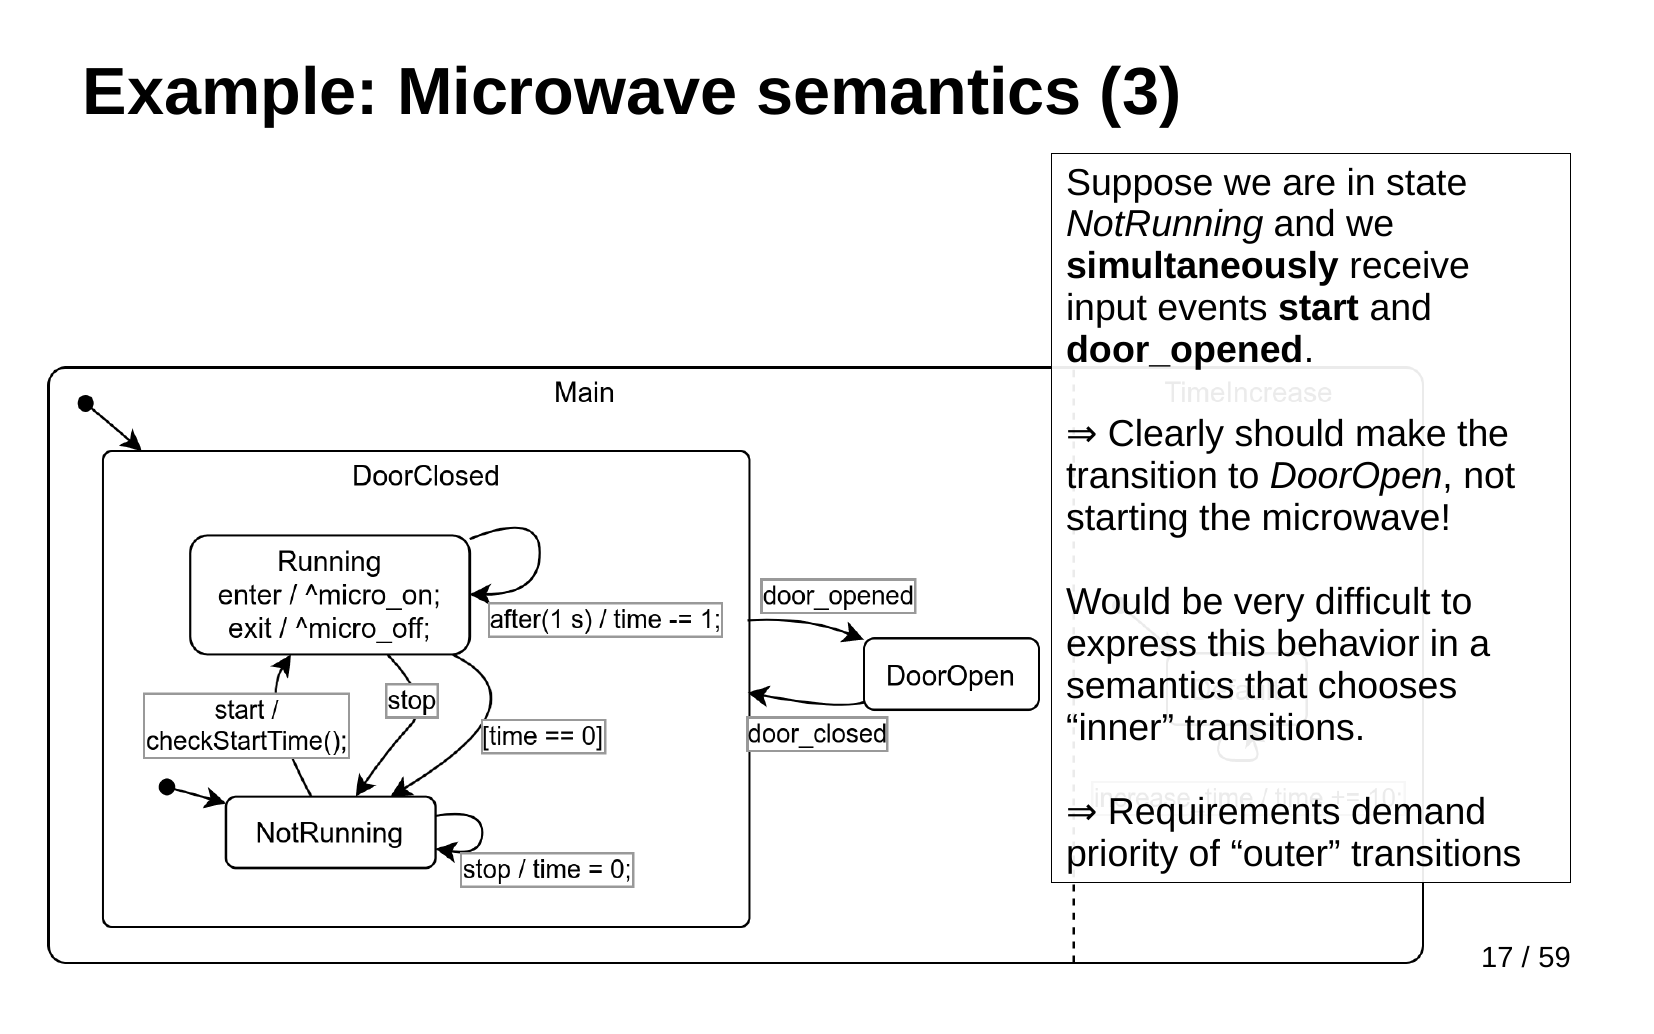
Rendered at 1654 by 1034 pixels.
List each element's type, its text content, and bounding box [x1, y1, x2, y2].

picture [47, 366, 1430, 966]
title Example: Microwave semantics (3) [82, 41, 1654, 142]
text_box Suppose we are in state NotRunning and we simultaneously receive input events start and door_opened. ⇒ Clearly should make the transition to DoorOpen, not starting the microwave! Would be very difficult to express this behavior in a semantics that chooses “inner” transitions. ⇒ Requirements demand priority of “outer” transitions [1051, 153, 1571, 883]
